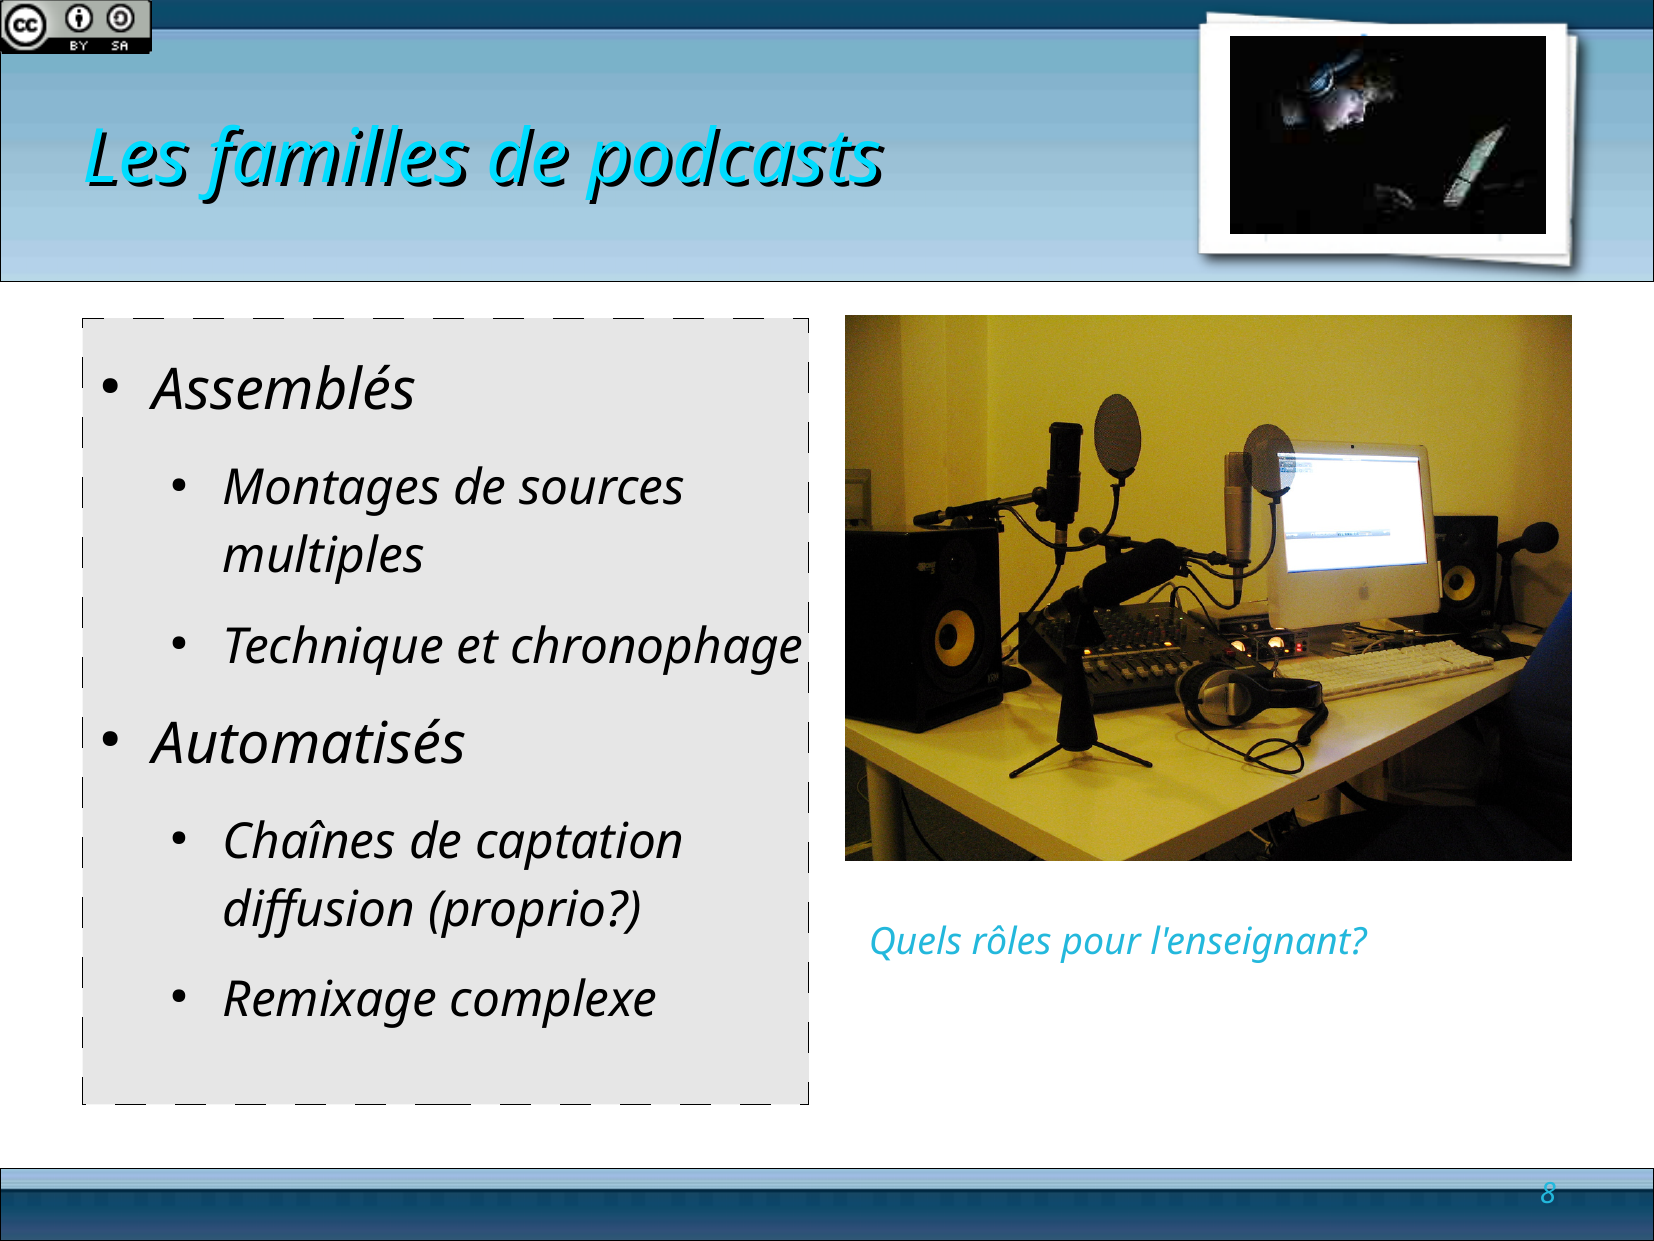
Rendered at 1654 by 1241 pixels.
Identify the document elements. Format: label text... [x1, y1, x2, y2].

picture [0, 0, 1653, 292]
text_box Quels rôles pour l'enseignant? [853, 907, 1606, 973]
picture [845, 315, 1572, 861]
title Les familles de podcasts [82, 56, 1188, 250]
picture [1, 1169, 1653, 1240]
list Assemblés Montages de sources multiples Technique et chronophage Automatisés Chaînes de captation diffusion (proprio?) Remixage complexe [82, 318, 809, 1105]
